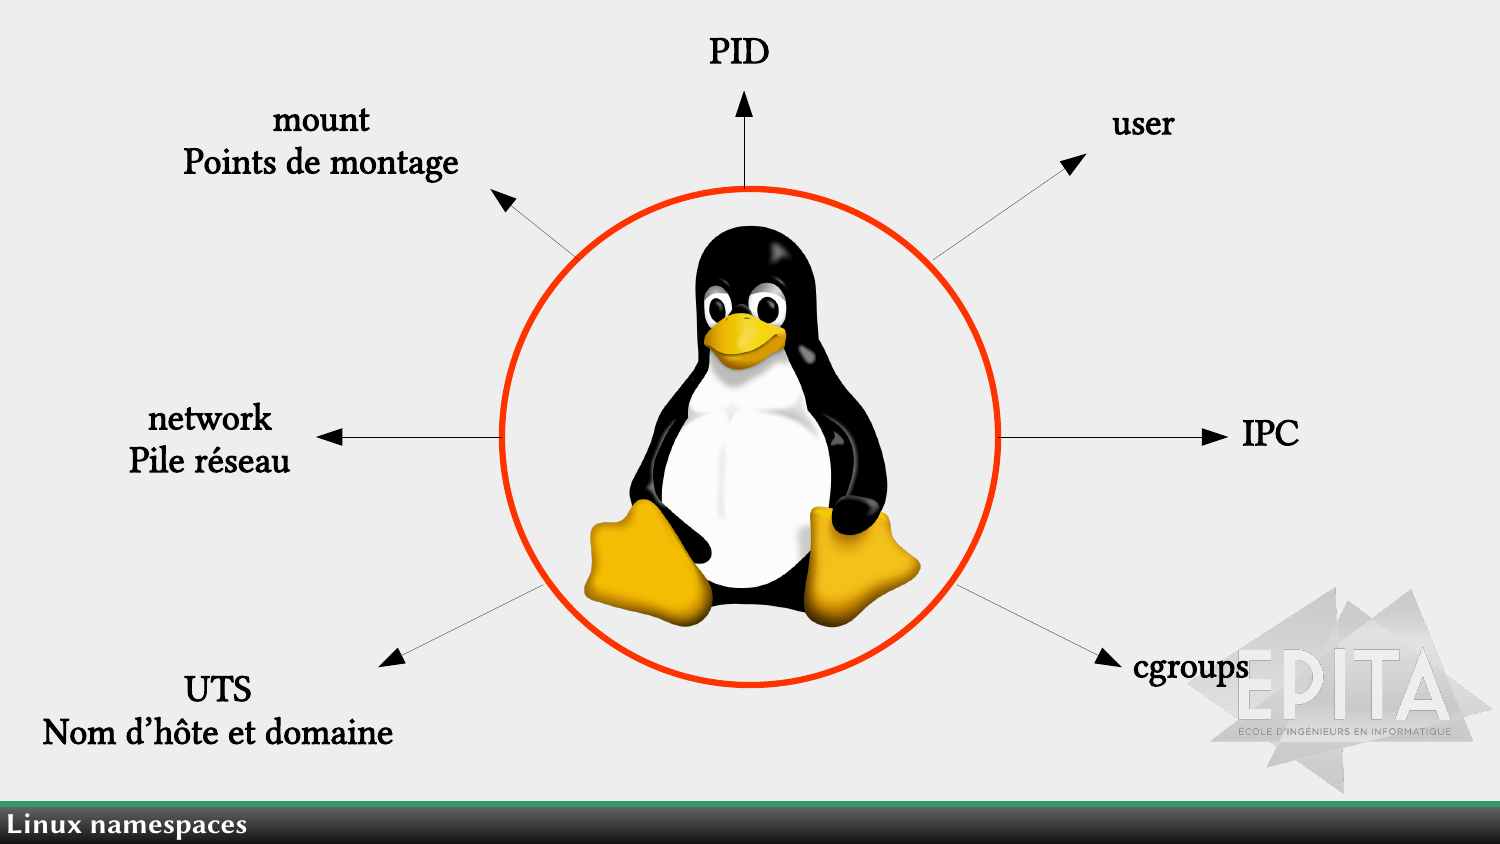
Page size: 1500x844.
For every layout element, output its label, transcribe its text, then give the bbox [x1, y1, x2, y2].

title Linux namespaces [5, 801, 1075, 844]
picture [1187, 587, 1492, 794]
text_box IPC [1242, 405, 1304, 461]
text_box PID [709, 23, 774, 79]
text_box cgroups [1133, 637, 1260, 693]
text_box network Pile réseau [129, 389, 308, 488]
text_box mount Points de montage [183, 91, 485, 189]
picture [561, 199, 939, 645]
text_box user [1112, 94, 1182, 150]
text_box UTS Nom d’hôte et domaine [43, 661, 426, 760]
